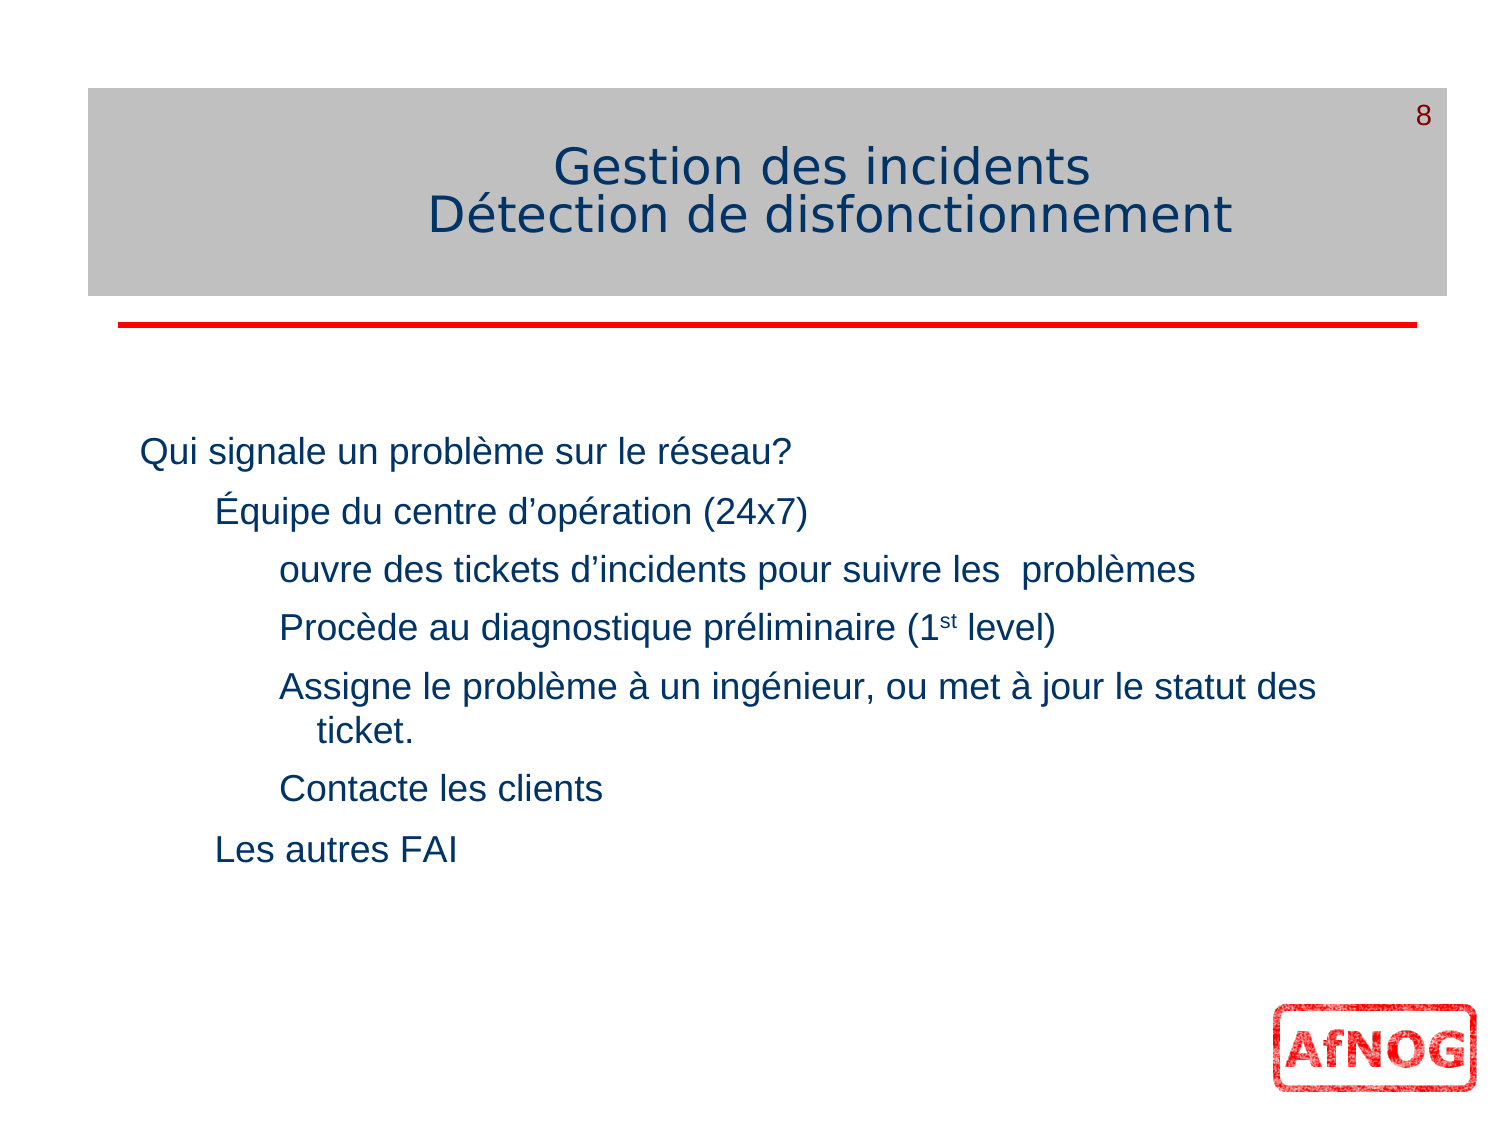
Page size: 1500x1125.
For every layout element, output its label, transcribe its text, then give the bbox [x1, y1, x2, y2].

list Qui signale un problème sur le réseau? Équipe du centre d’opération (24x7) ouvre des tickets d’incidents pour suivre les problèmes Procède au diagnostique préliminaire (1st level) Assigne le problème à un ingénieur, ou met à jour le statut des ticket. Contacte les clients Les autres FAI [124, 412, 1432, 1050]
picture [1273, 1003, 1477, 1092]
title Gestion des incidents Détection de disfonctionnement [225, 99, 1437, 289]
